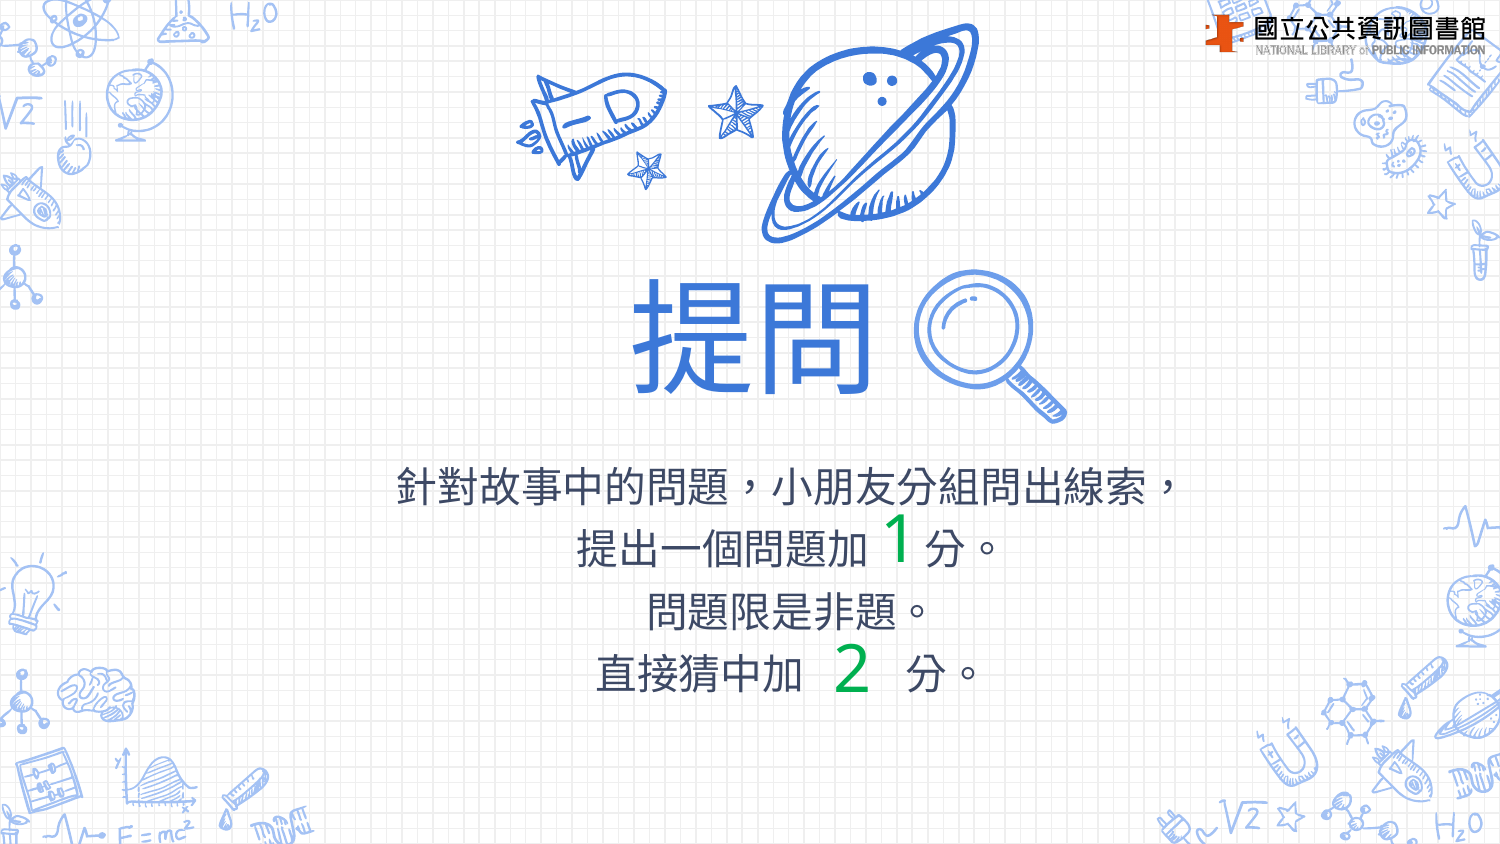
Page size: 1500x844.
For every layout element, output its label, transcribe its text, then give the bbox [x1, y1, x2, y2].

text_box 2 [761, 610, 944, 740]
text_box [516, 72, 668, 181]
text_box 針對故事中的問題，小朋友分組問出線索， 提出一個問題加 分。 問題限是非題。 直接猜中加 分。 [371, 445, 1213, 575]
text_box [627, 151, 667, 191]
subtitle 1 [809, 575, 991, 610]
text_box [913, 269, 1068, 424]
text_box [708, 85, 764, 140]
text_box [761, 23, 979, 244]
title 提問 [117, 234, 1393, 425]
